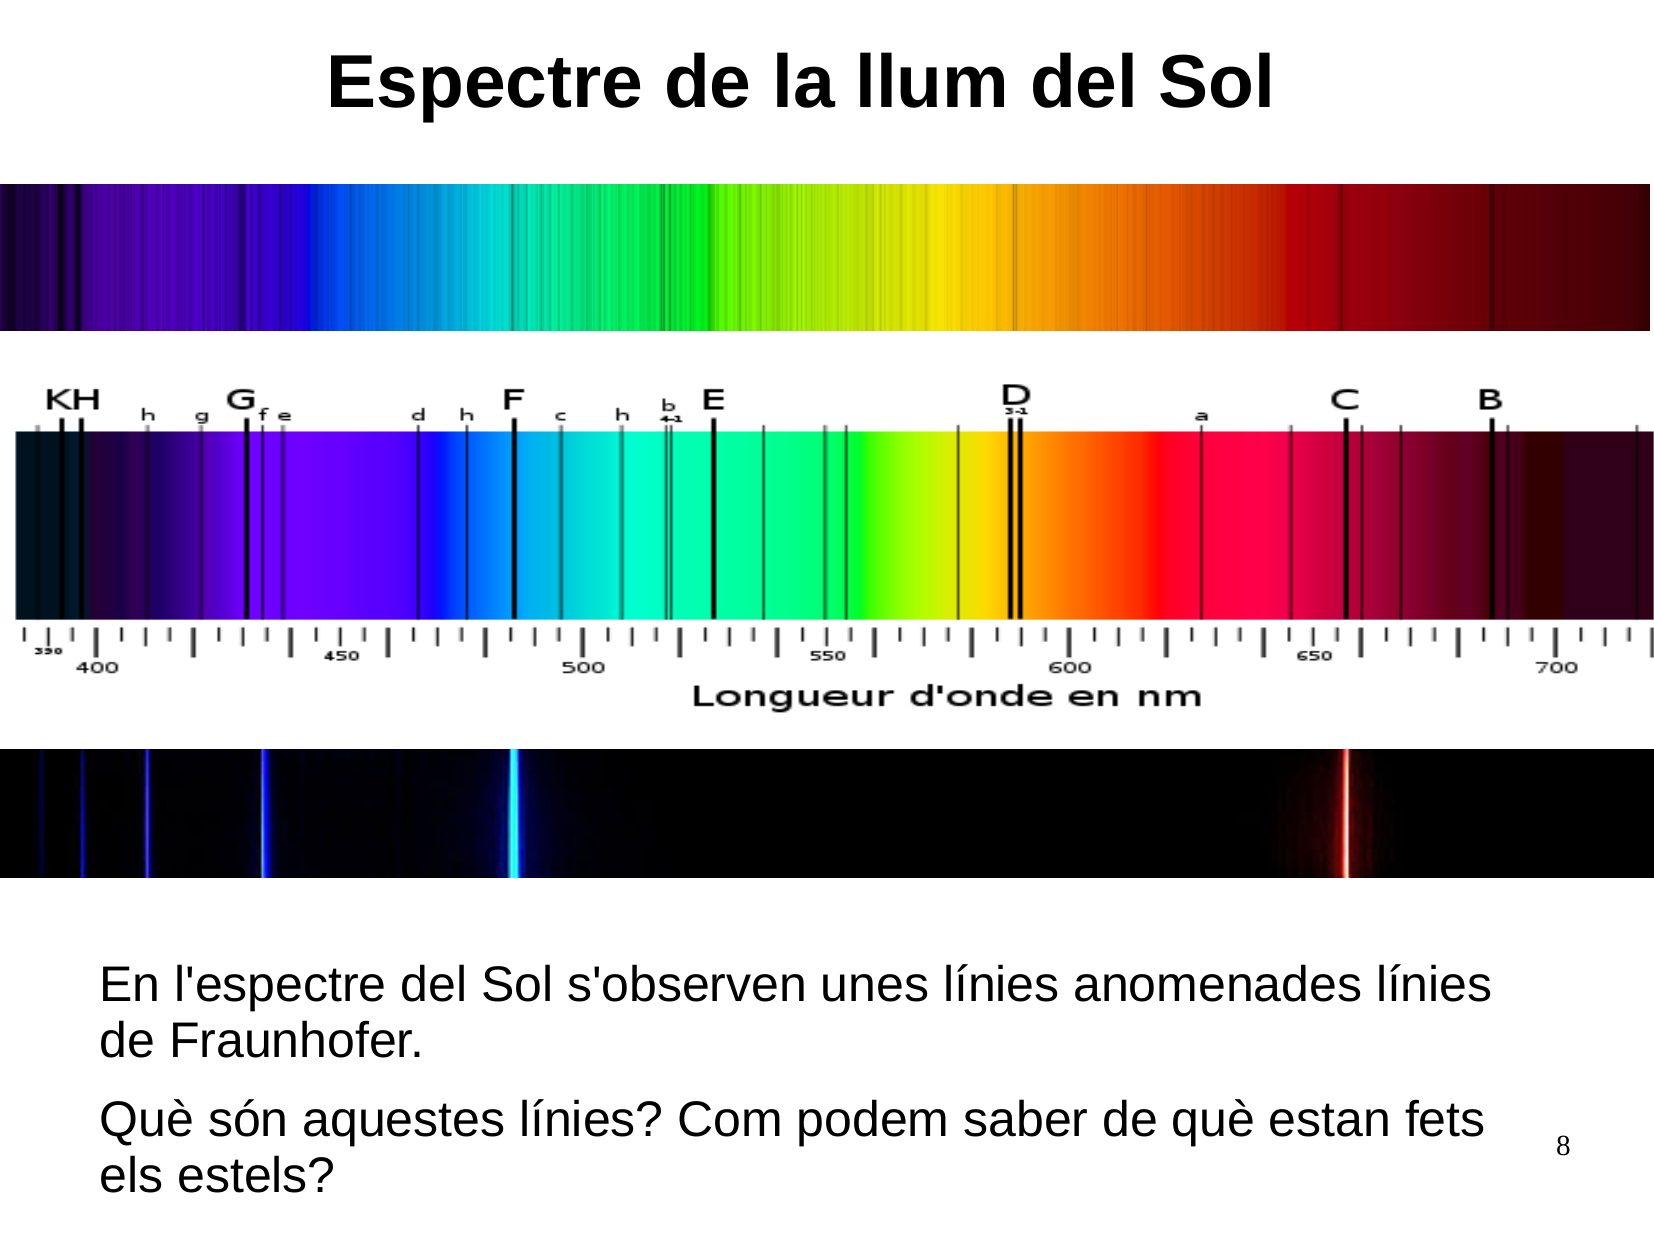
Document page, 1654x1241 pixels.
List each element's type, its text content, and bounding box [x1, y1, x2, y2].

picture [14, 369, 1654, 722]
text_box En l'espectre del Sol s'observen unes línies anomenades línies de Fraunhofer. Què són aquestes línies? Com podem saber de què estan fets els estels? [85, 949, 1574, 1211]
text_box Espectre de la llum del Sol [311, 31, 1312, 131]
picture [0, 184, 424, 331]
picture [463, 184, 1650, 331]
picture [0, 749, 1654, 878]
